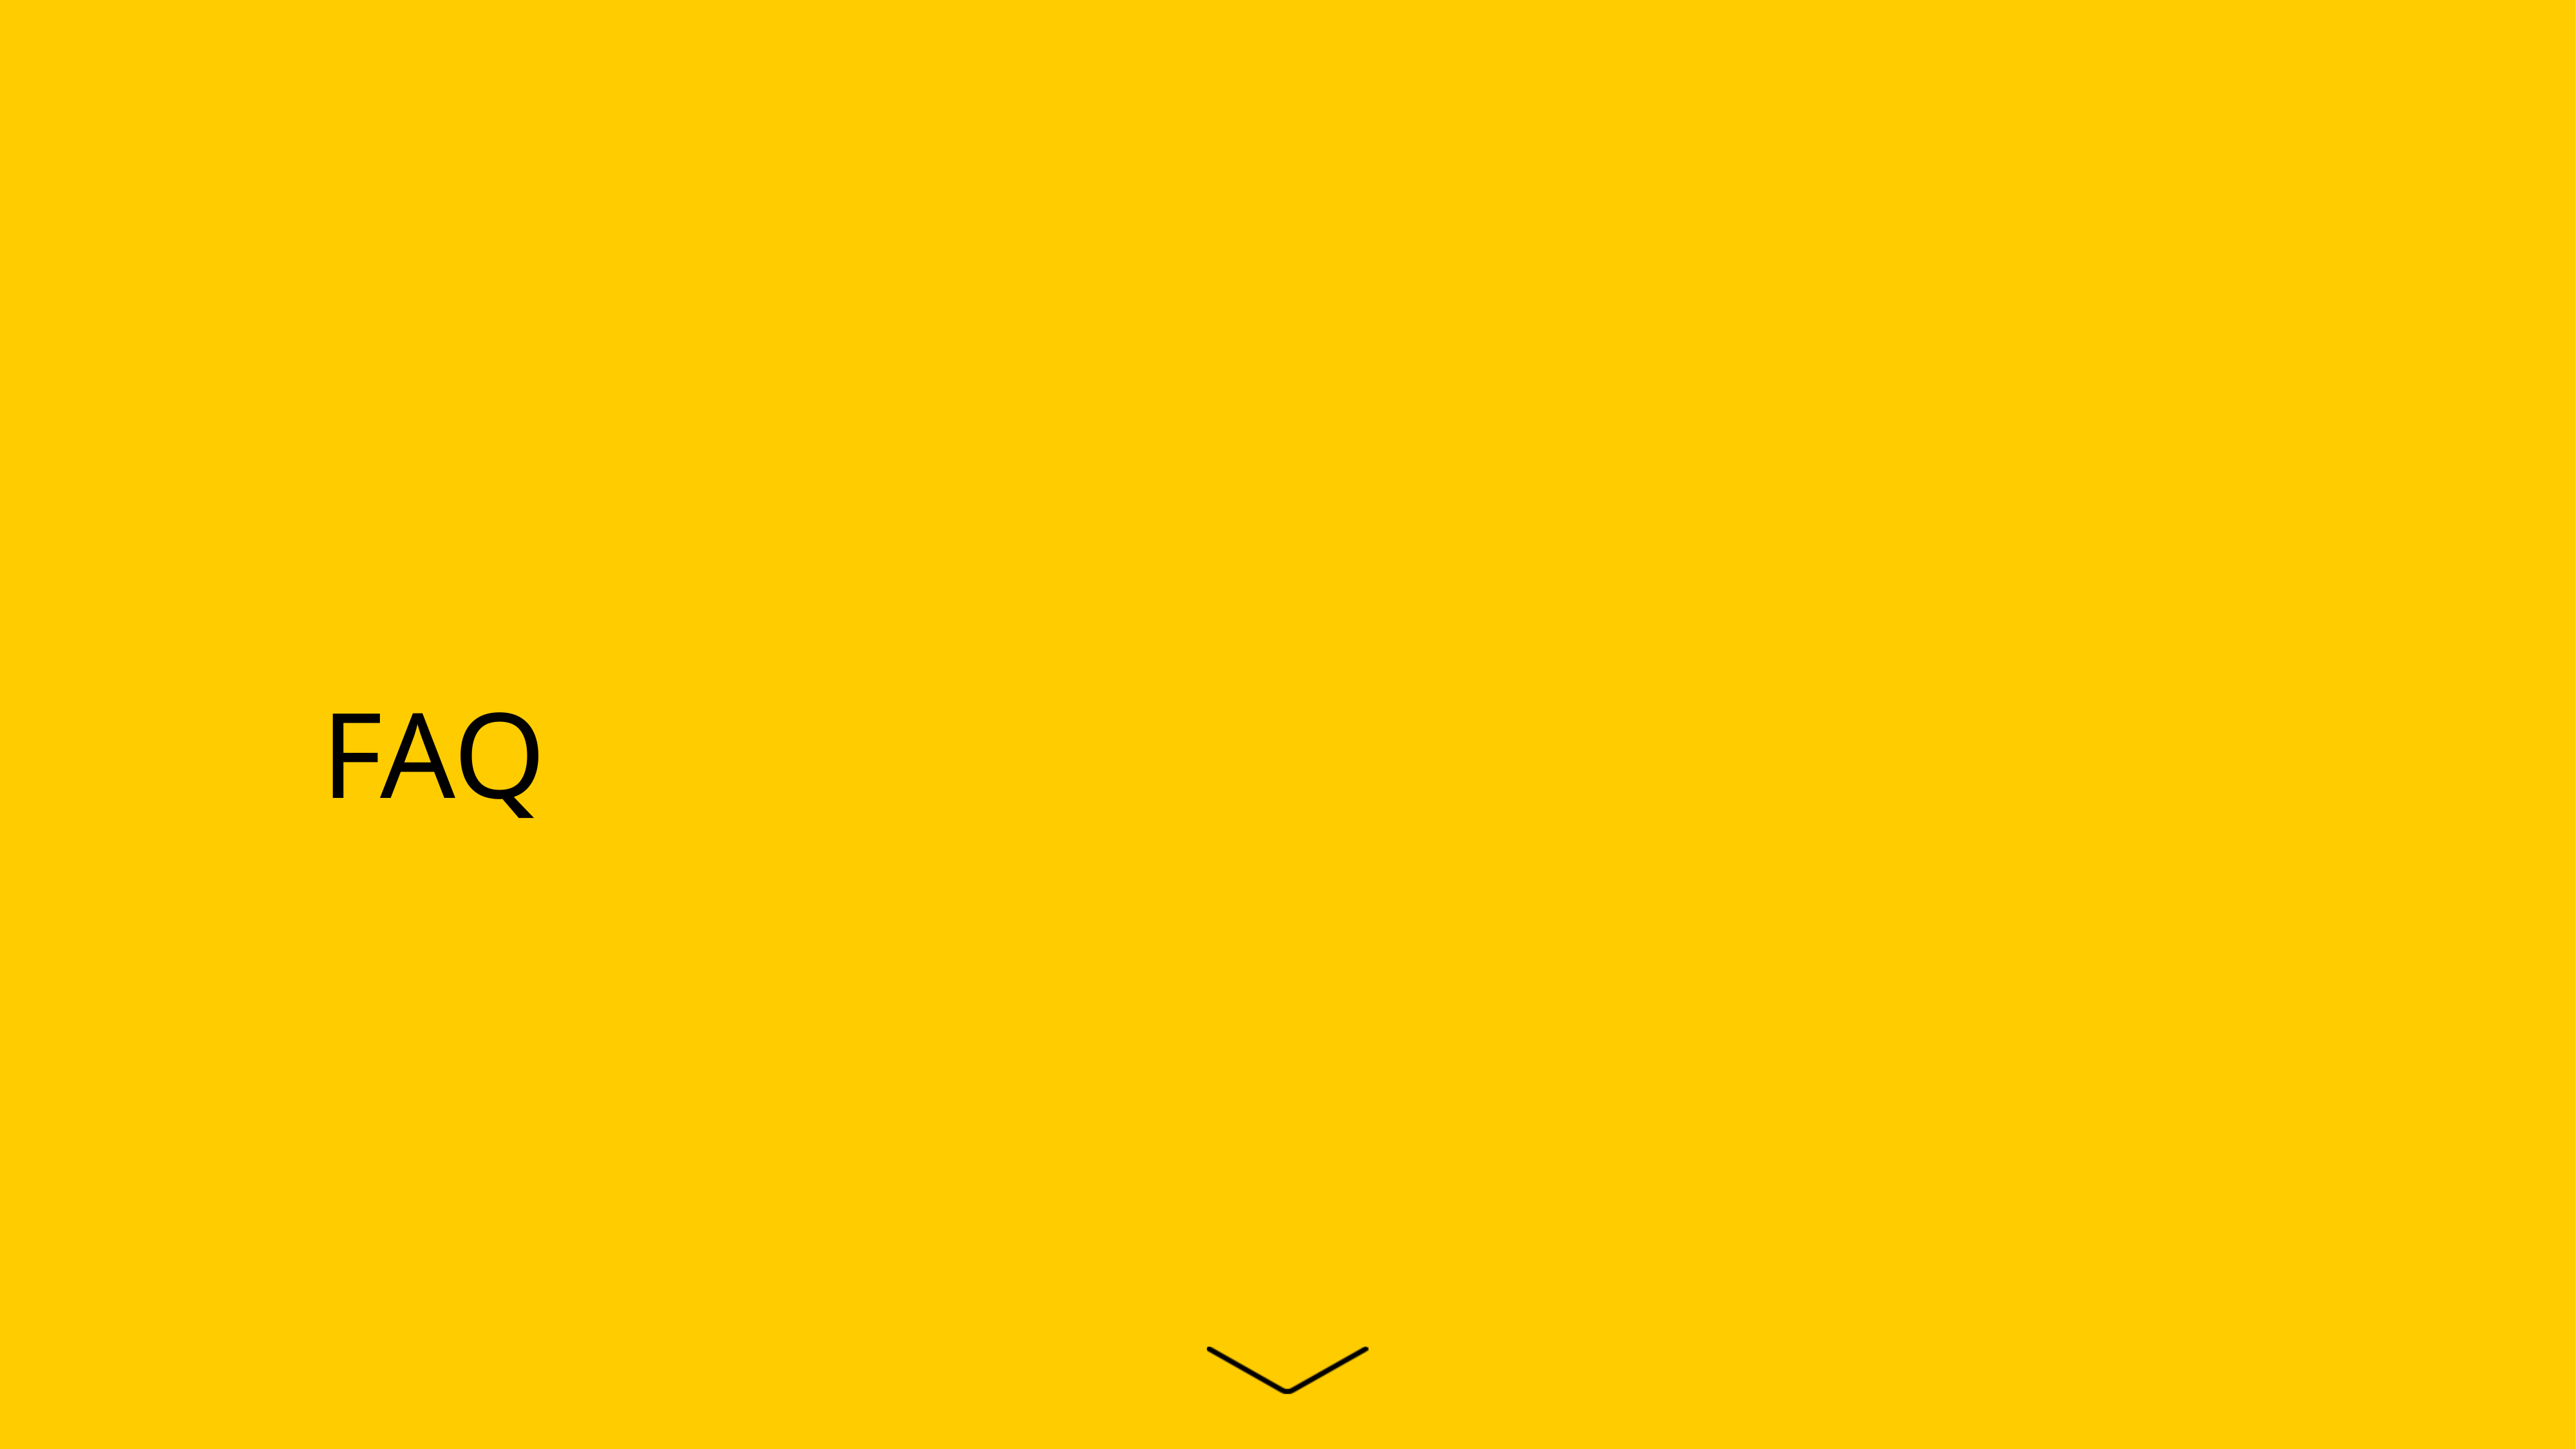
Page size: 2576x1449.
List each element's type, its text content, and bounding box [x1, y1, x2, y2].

title FAQ [321, 429, 2253, 1074]
picture [1207, 1347, 1368, 1396]
